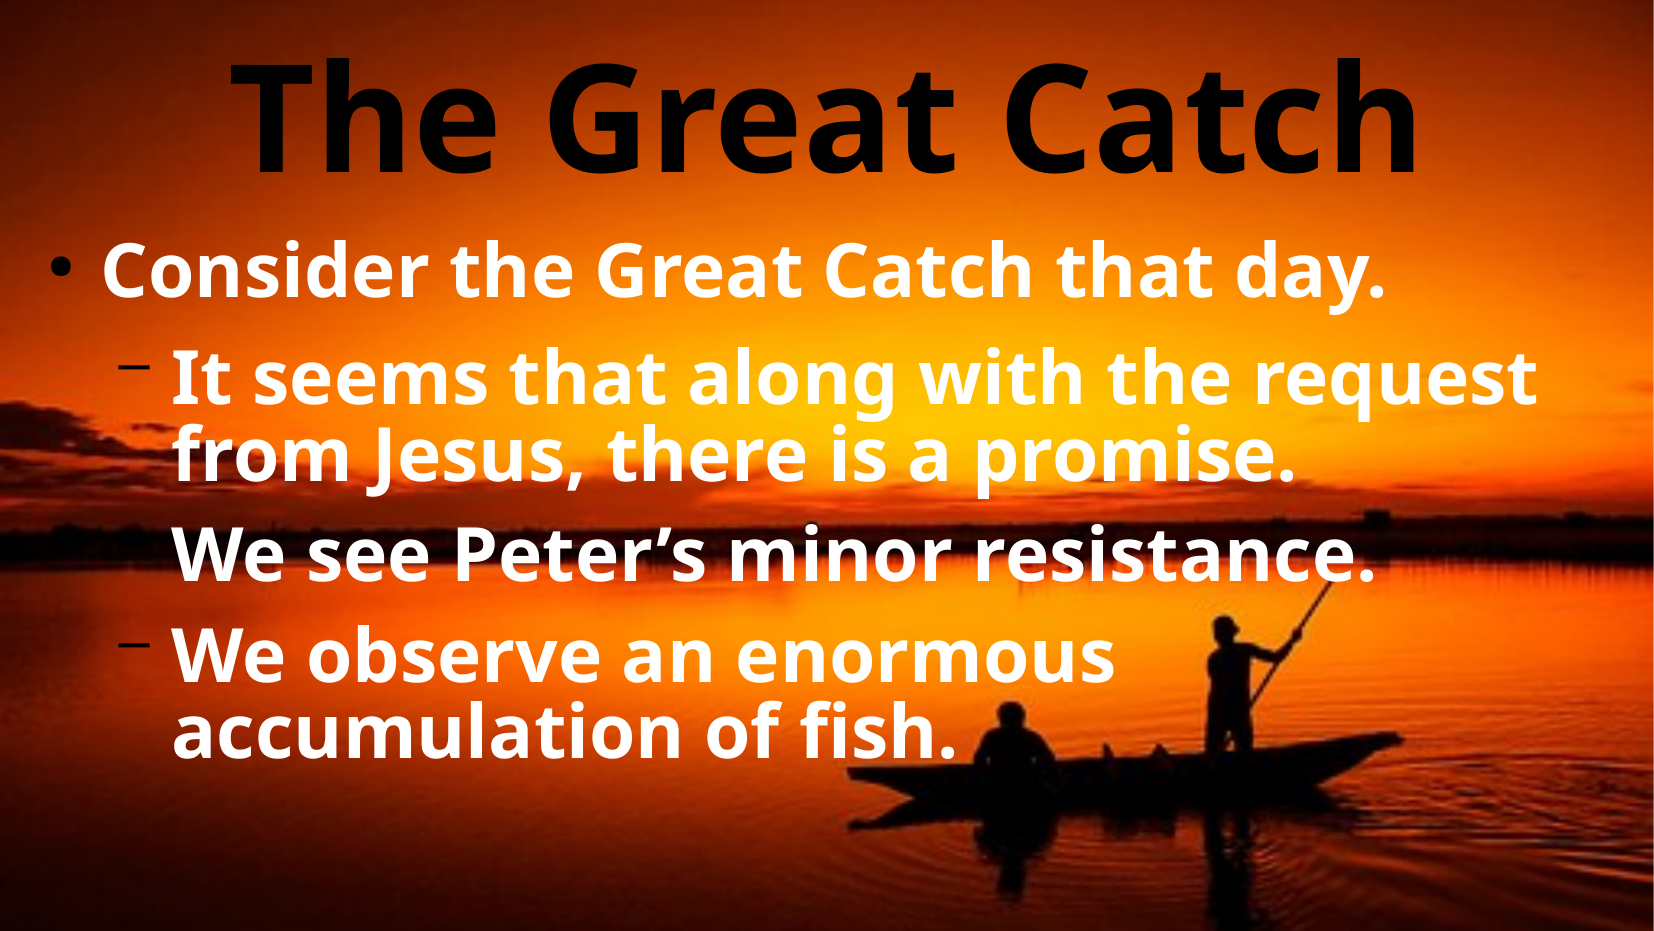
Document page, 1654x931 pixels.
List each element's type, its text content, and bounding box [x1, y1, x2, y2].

list Consider the Great Catch that day. It seems that along with the request from Jesus, there is a promise. We see Peter’s minor resistance. We observe an enormous accumulation of fish. [30, 217, 1621, 886]
picture [0, 0, 1654, 931]
title The Great Catch [82, 0, 1571, 217]
